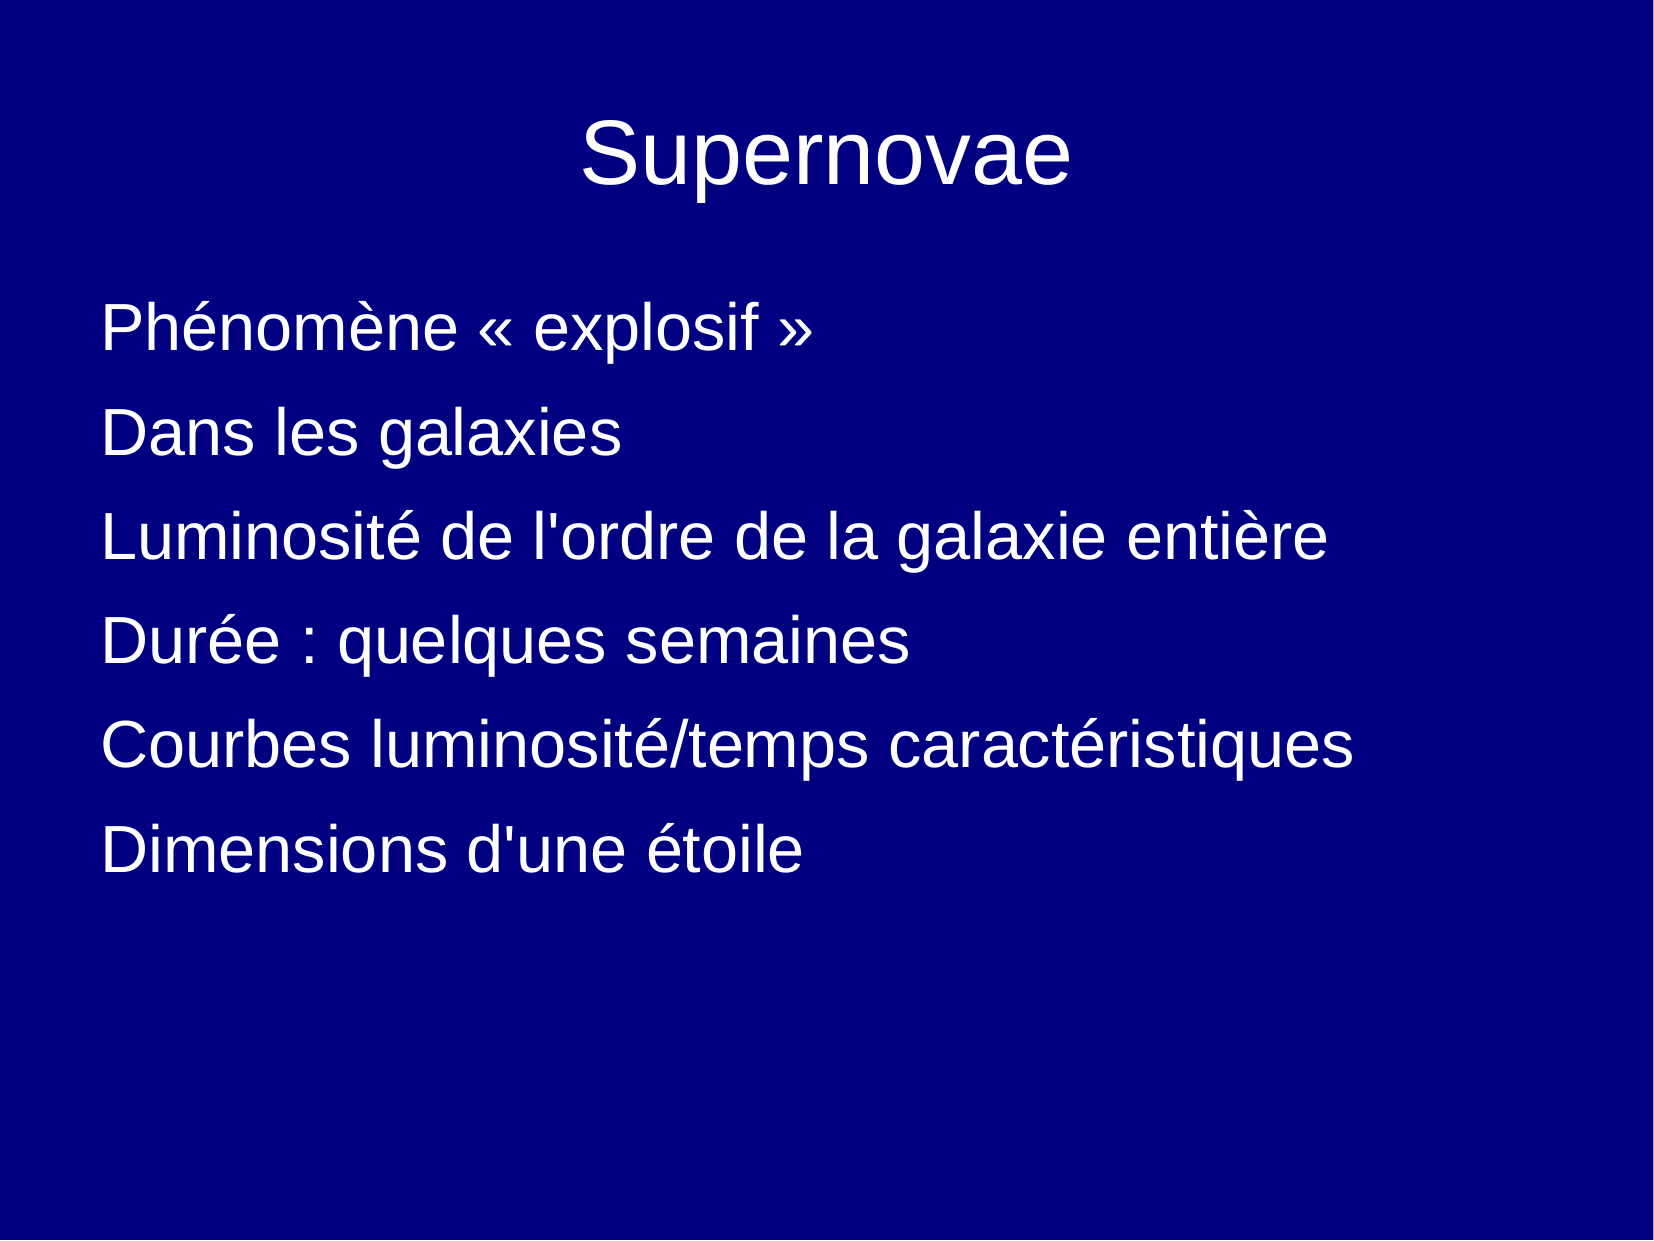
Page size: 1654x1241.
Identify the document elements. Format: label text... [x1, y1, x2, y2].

title Supernovae [82, 49, 1571, 257]
list Phénomène « explosif » Dans les galaxies Luminosité de l'ordre de la galaxie entière Durée : quelques semaines Courbes luminosité/temps caractéristiques Dimensions d'une étoile [82, 290, 1571, 1109]
